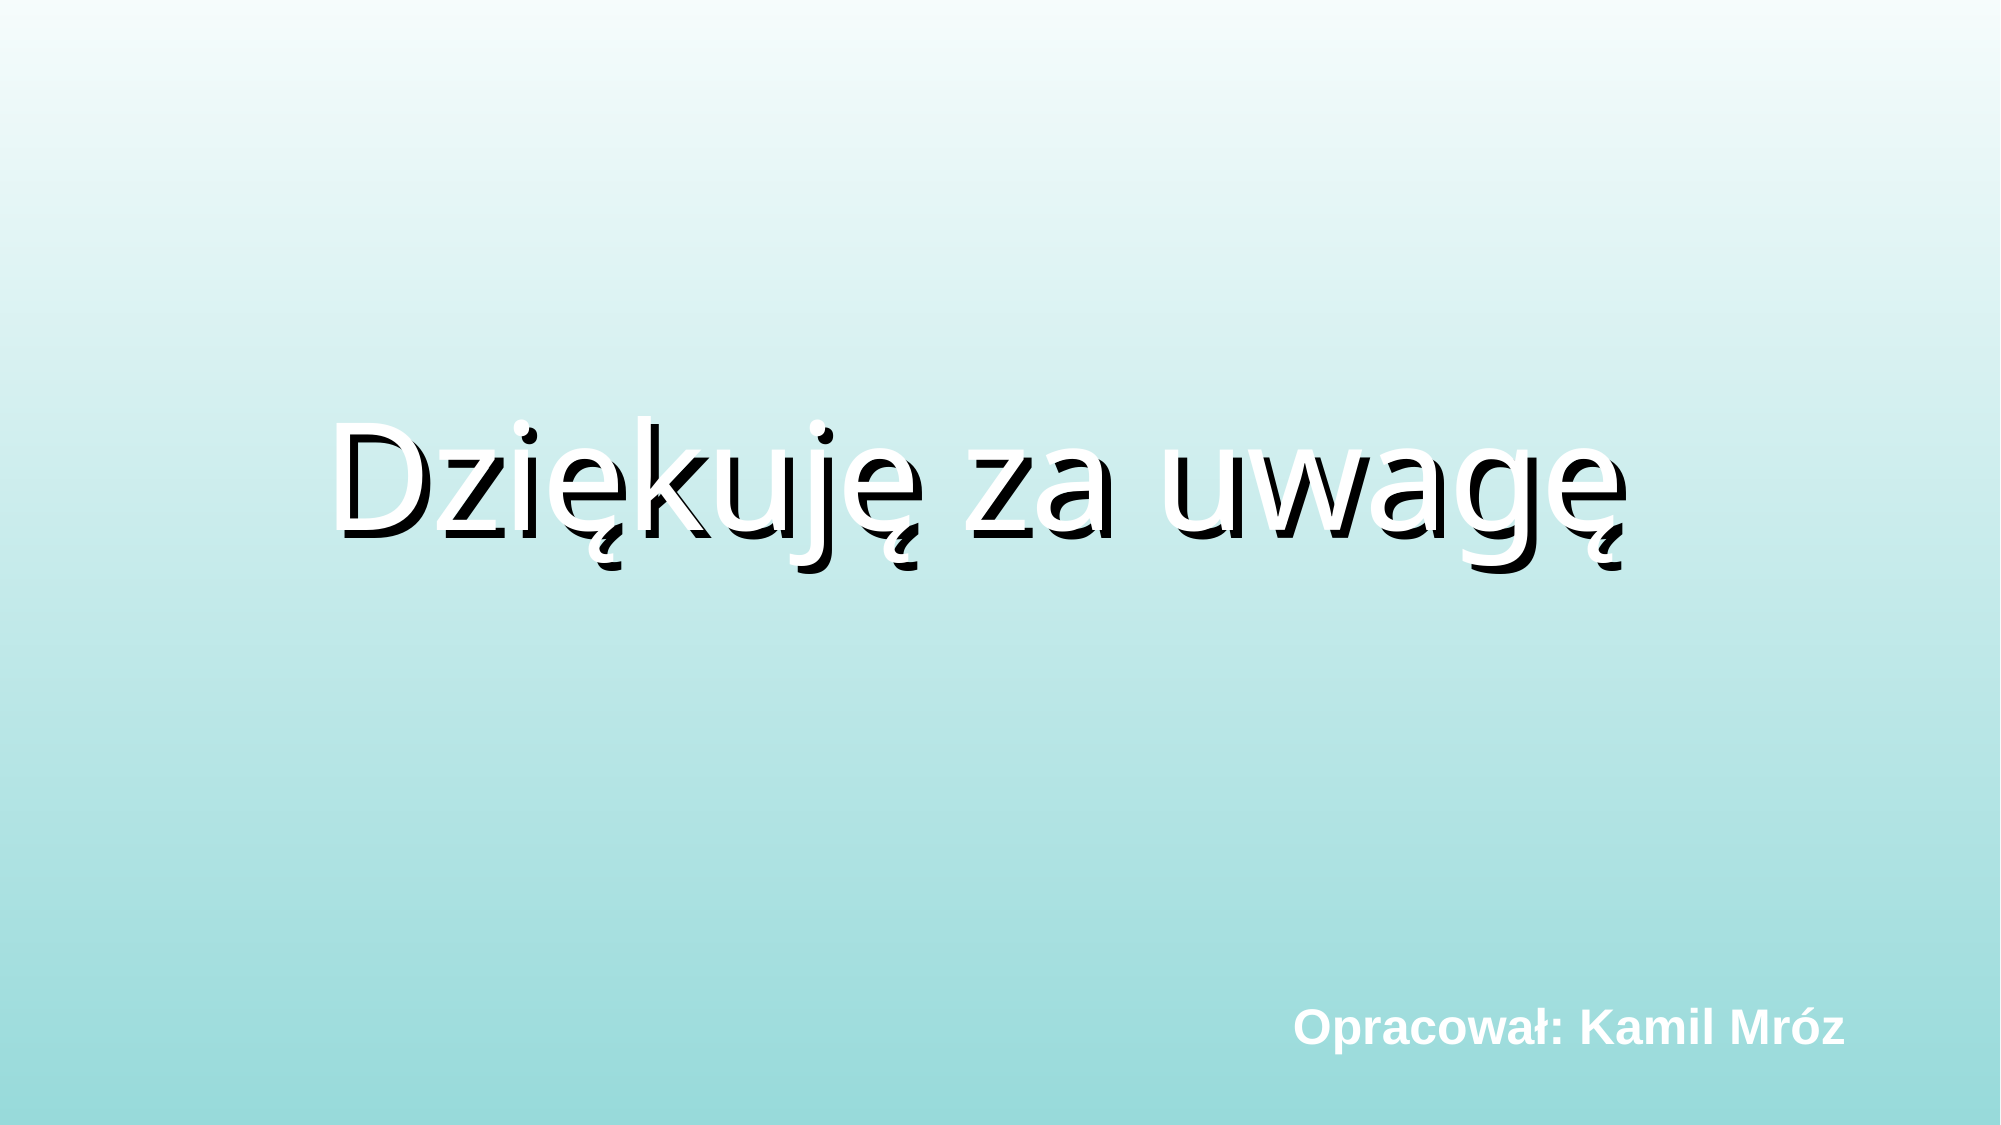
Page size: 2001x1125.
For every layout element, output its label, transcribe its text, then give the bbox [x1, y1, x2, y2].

text_box Opracował: Kamil Mróz [1003, 986, 2001, 1125]
title Dziękuję za uwagę [224, 131, 1725, 567]
